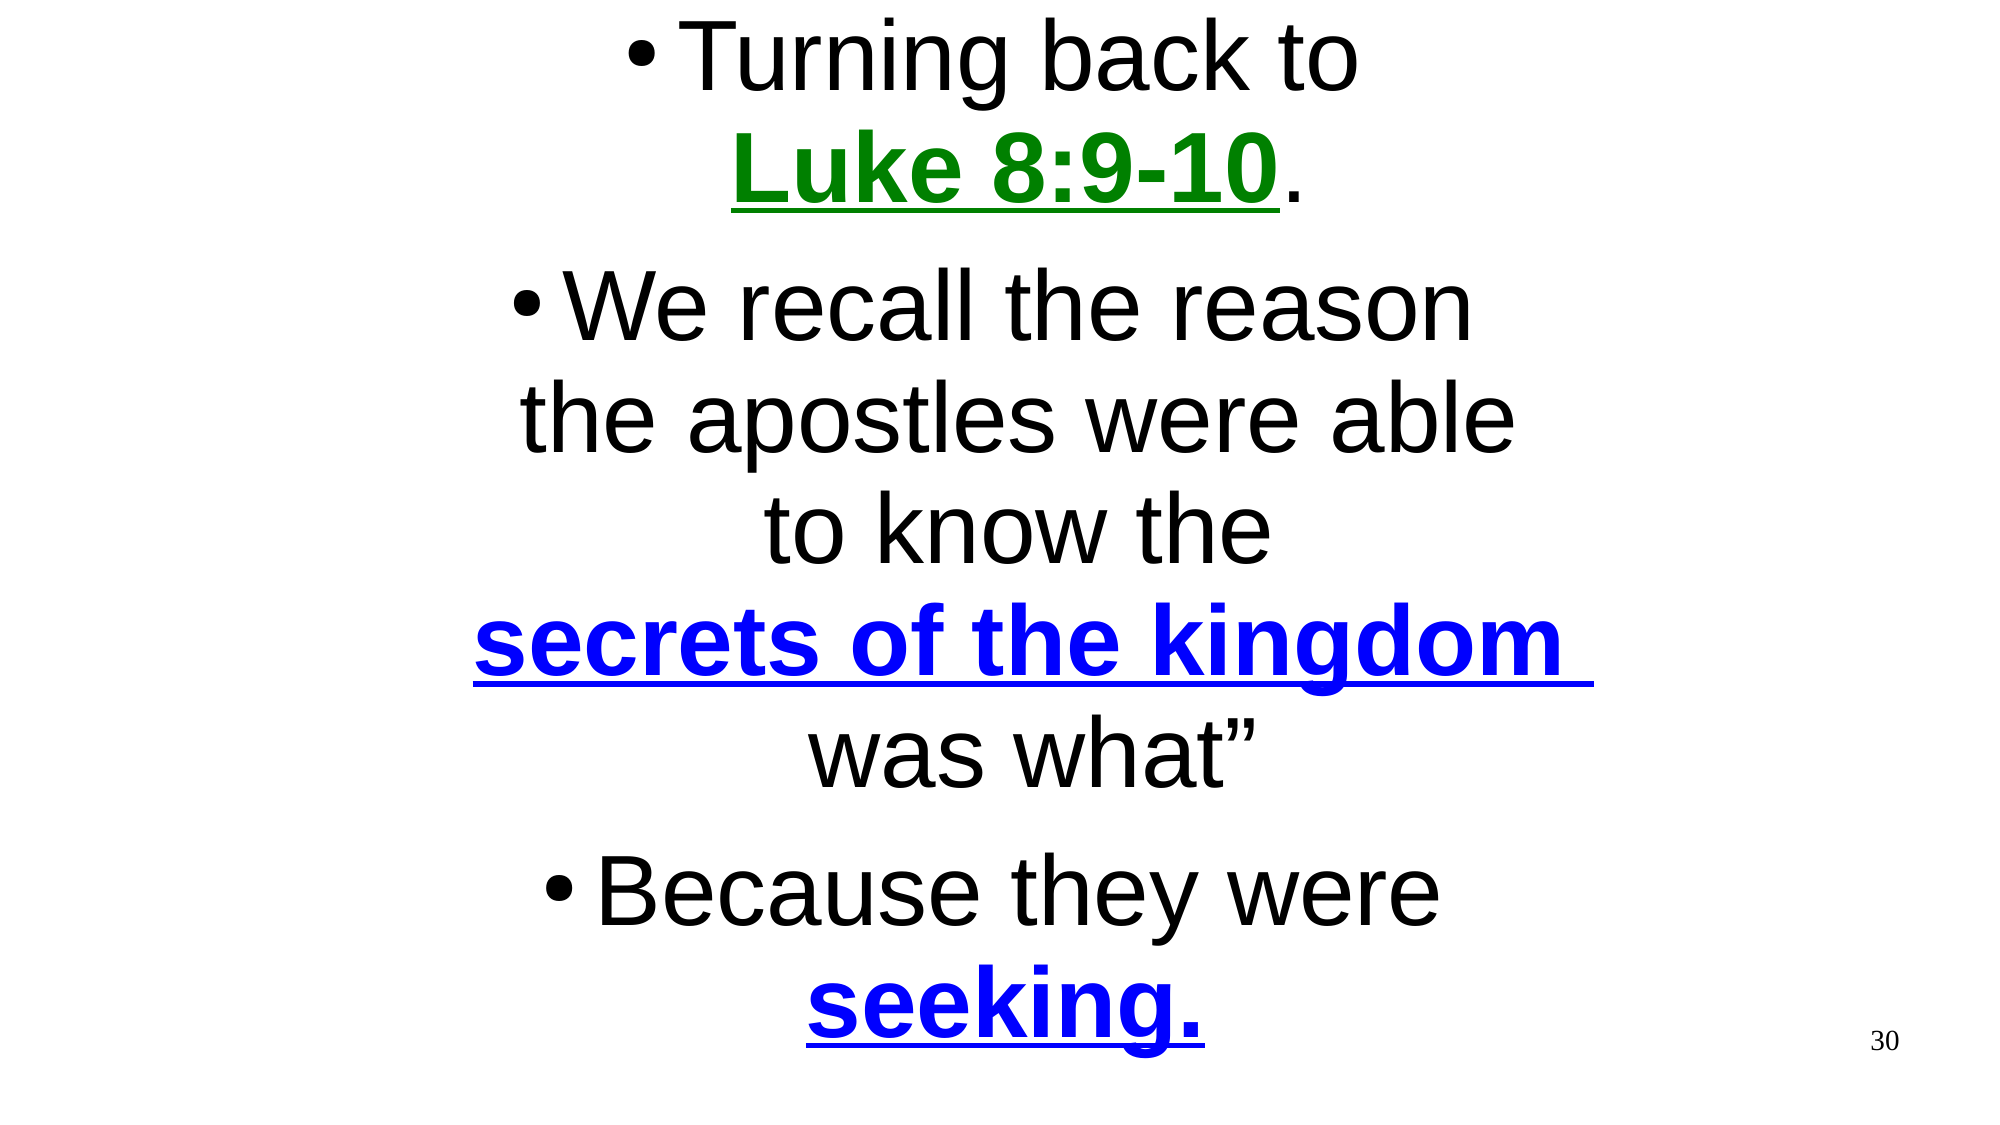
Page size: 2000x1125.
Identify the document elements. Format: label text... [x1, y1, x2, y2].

list Turning back to Luke 8:9-10. We recall the reason the apostles were able to know the secrets of the kingdom was what” Because they were seeking. [0, 0, 1996, 1123]
